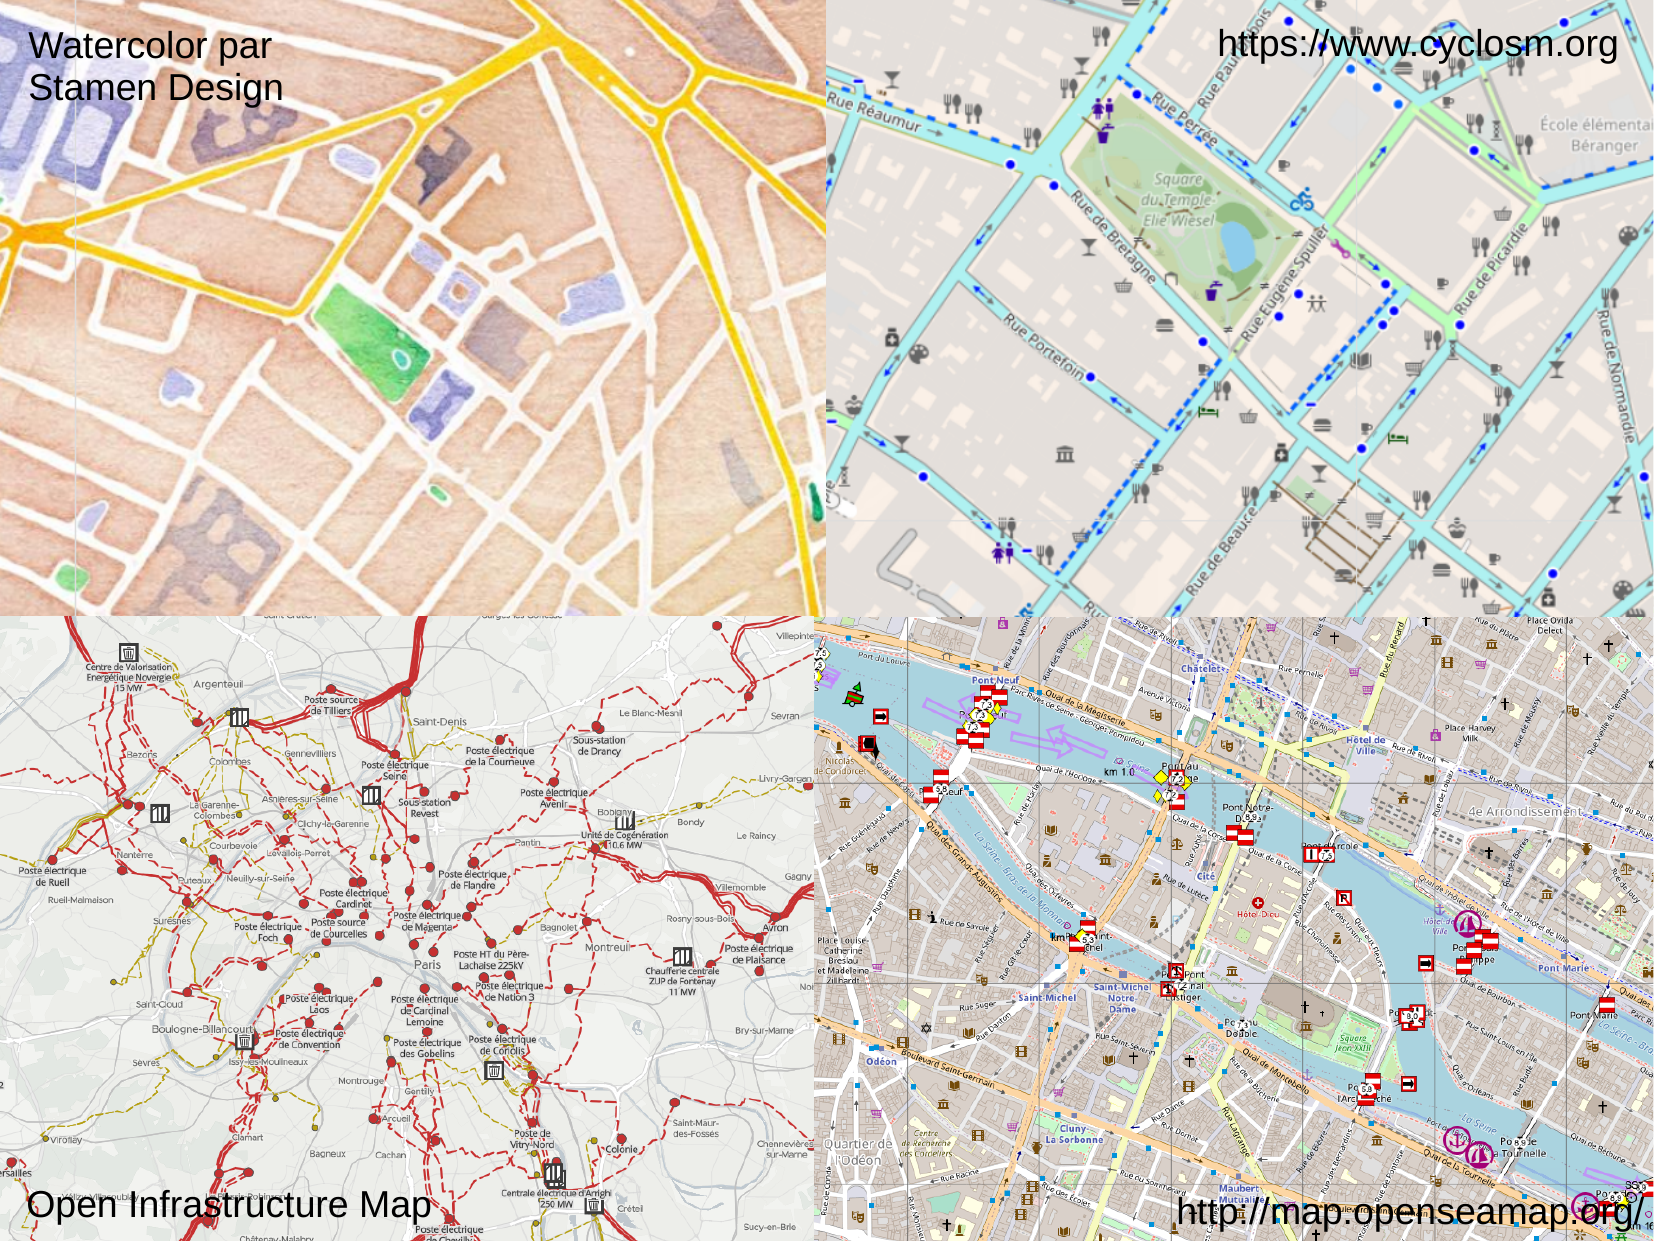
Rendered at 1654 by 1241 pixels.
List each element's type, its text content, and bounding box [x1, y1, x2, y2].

picture [0, 0, 1654, 1241]
text_box https://www.cyclosm.org [1129, 15, 1634, 75]
text_box Open Infrastructure Map [11, 1176, 516, 1235]
text_box http://map.openseamap.org/ [1161, 1183, 1654, 1241]
text_box Watercolor par Stamen Design [13, 17, 299, 117]
